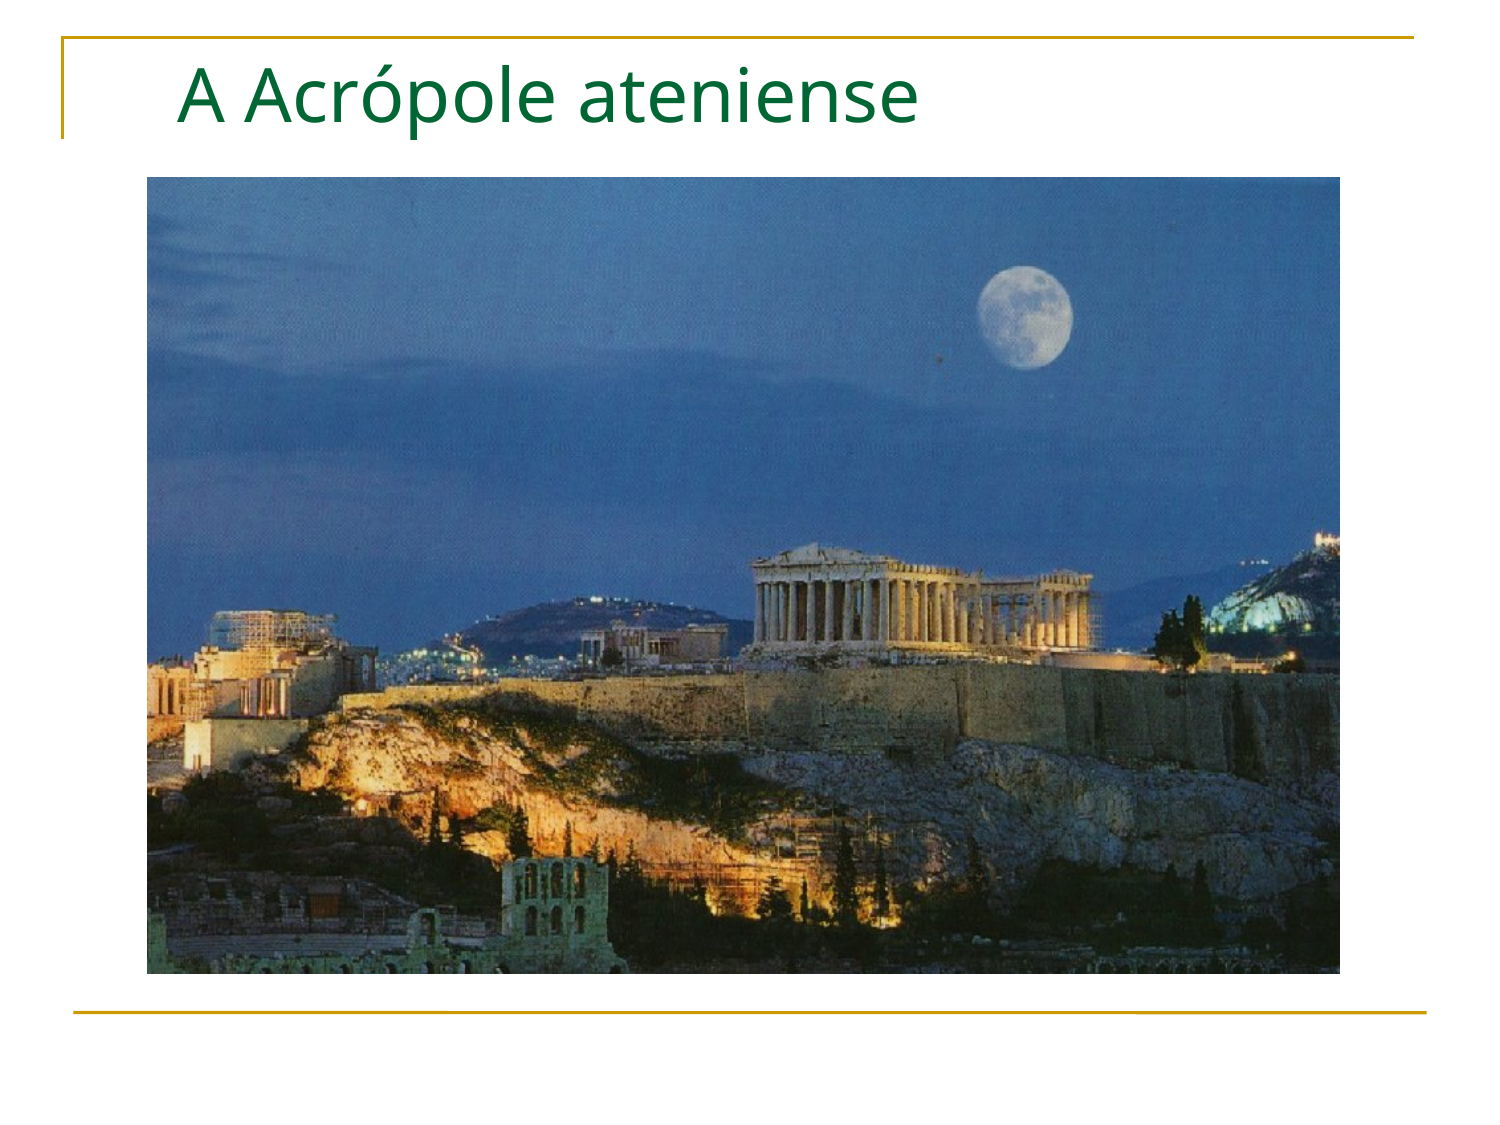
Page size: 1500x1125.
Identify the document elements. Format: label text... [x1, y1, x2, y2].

title A Acrópole ateniense [177, 45, 1313, 148]
picture [147, 177, 1340, 974]
